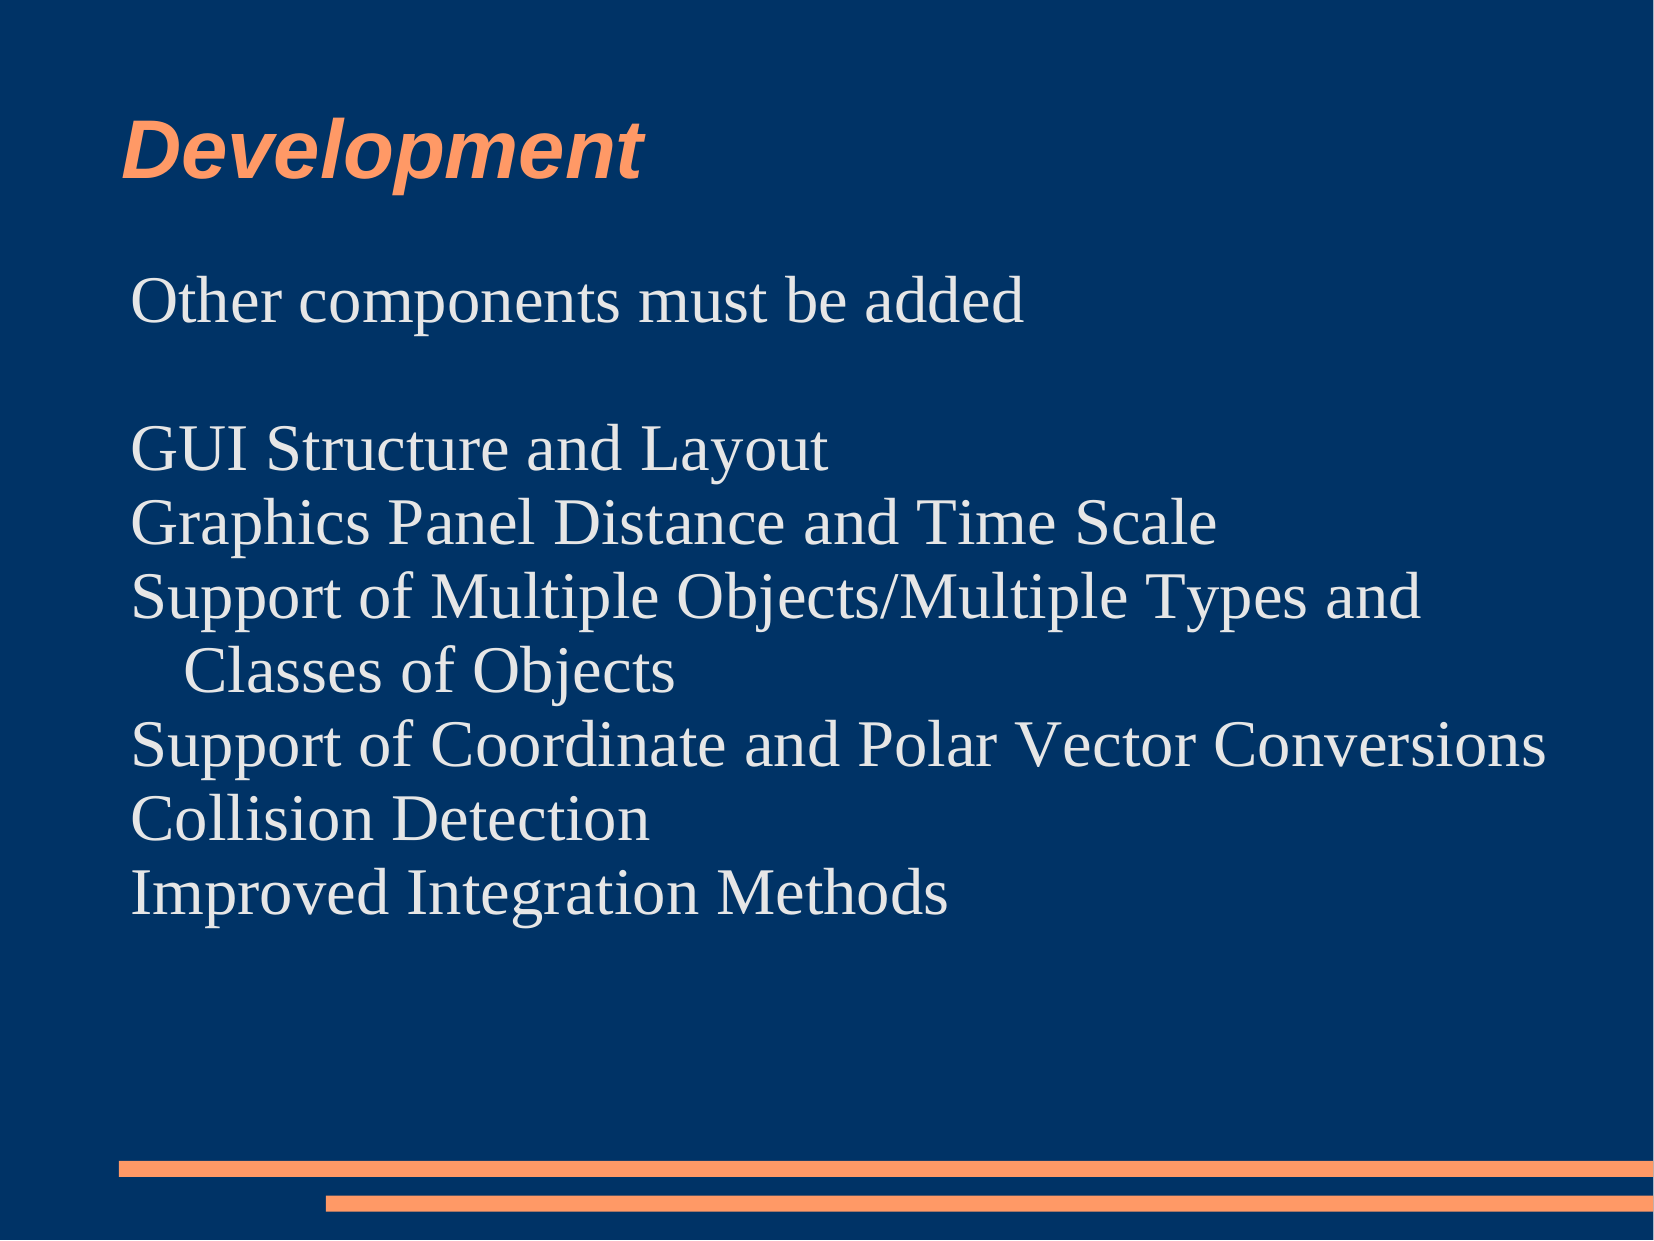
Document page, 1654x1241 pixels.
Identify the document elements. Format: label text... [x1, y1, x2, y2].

list Other components must be added GUI Structure and Layout Graphics Panel Distance and Time Scale Support of Multiple Objects/Multiple Types and Classes of Objects Support of Coordinate and Polar Vector Conversions Collision Detection Improved Integration Methods [112, 262, 1552, 1073]
title Development [121, 46, 1534, 254]
